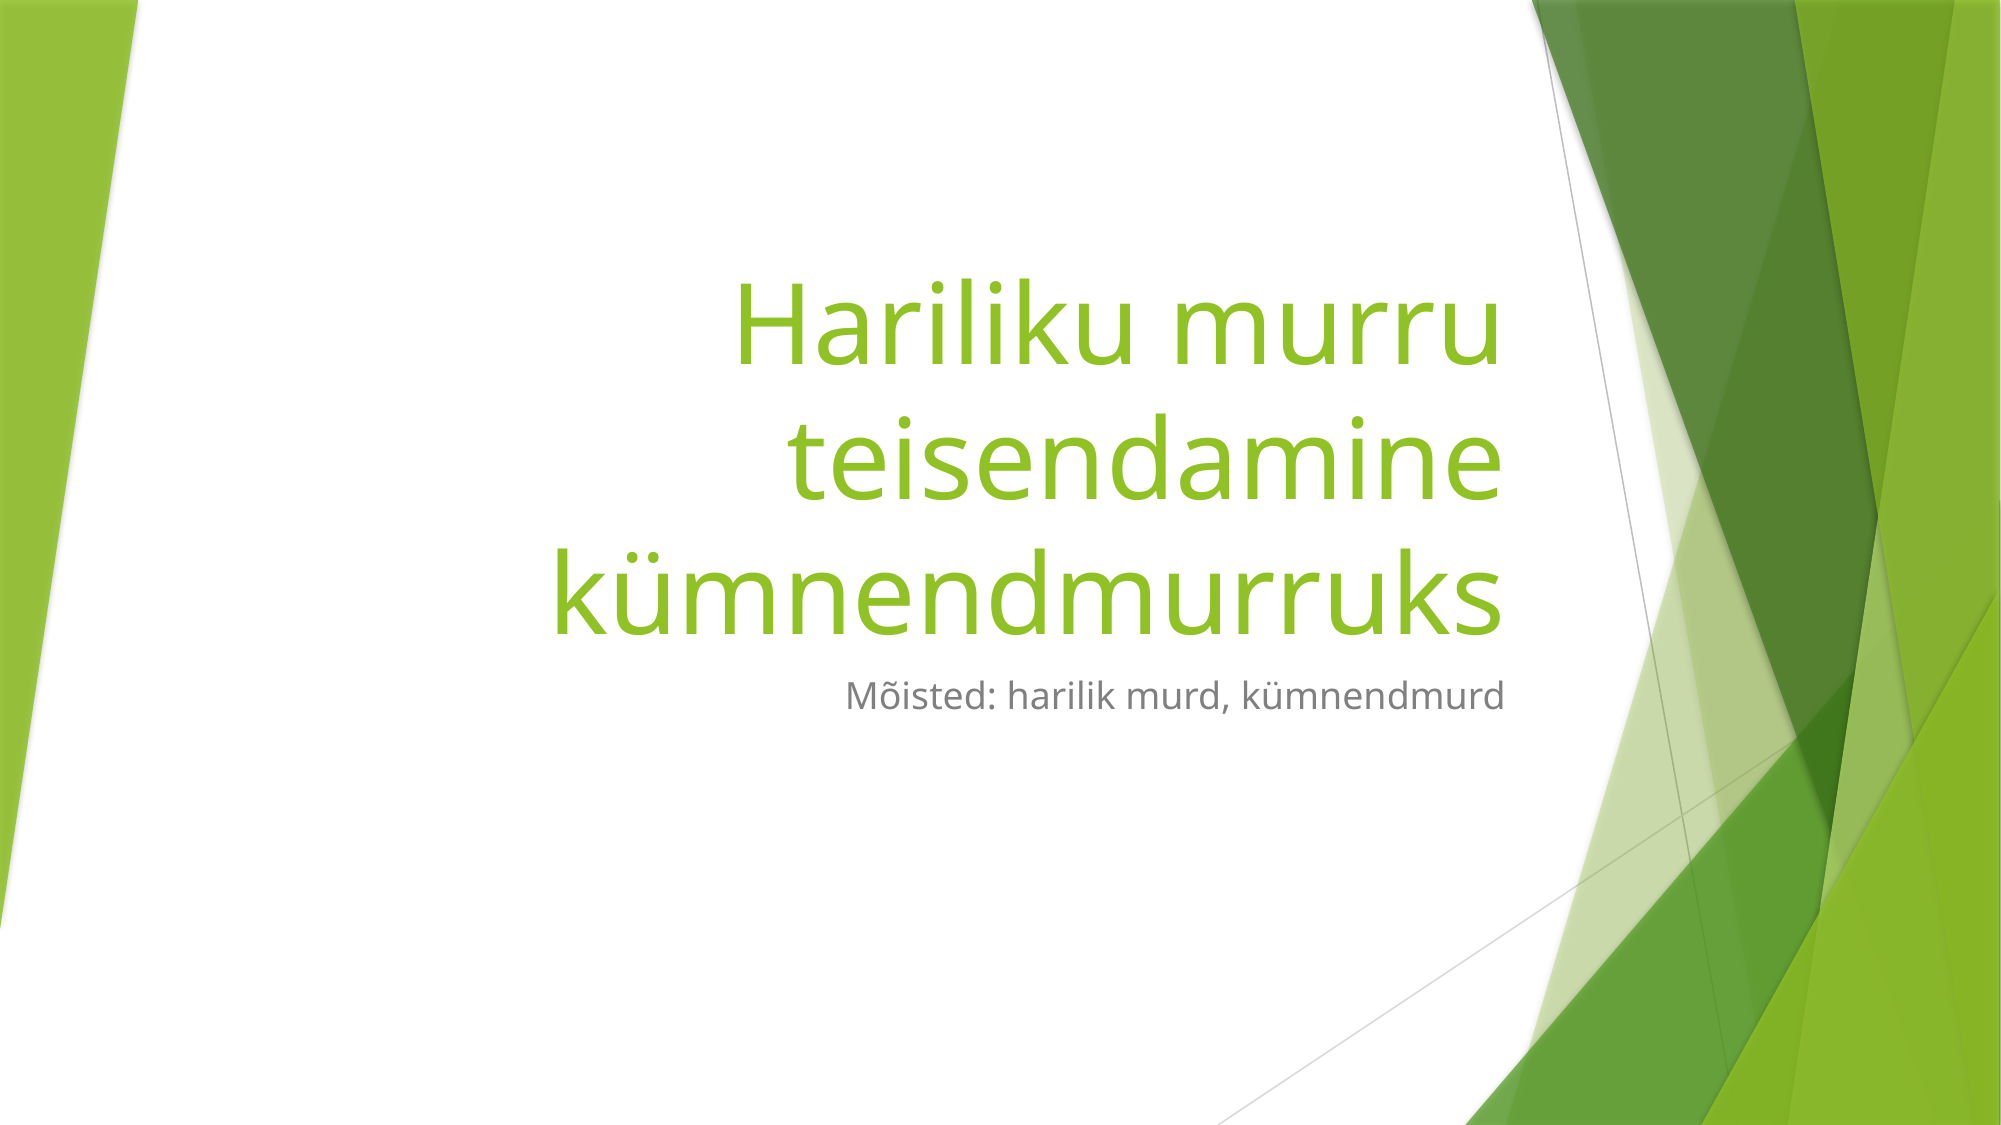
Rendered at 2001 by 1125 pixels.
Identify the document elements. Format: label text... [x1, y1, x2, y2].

title Hariliku murru teisendamine kümnendmurruks [247, 394, 1522, 664]
subtitle Mõisted: harilik murd, kümnendmurd [247, 664, 1522, 845]
